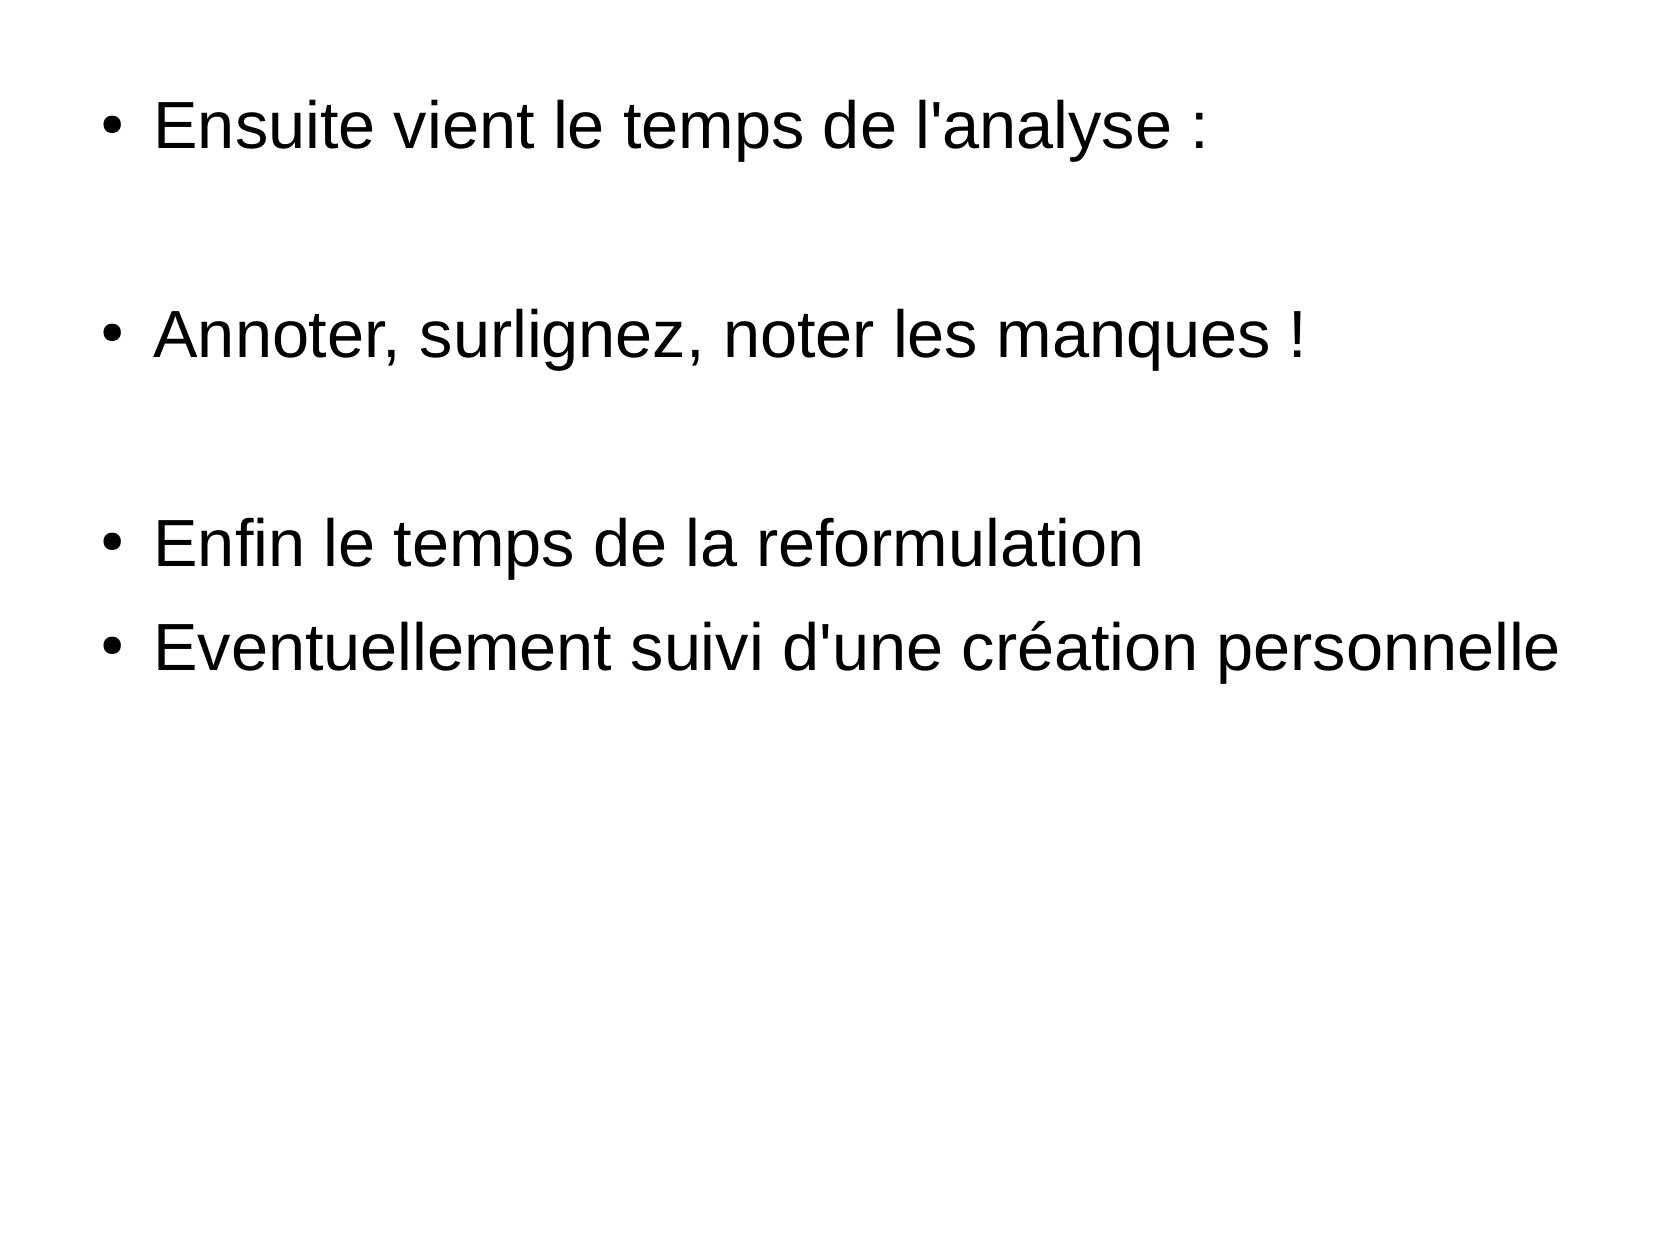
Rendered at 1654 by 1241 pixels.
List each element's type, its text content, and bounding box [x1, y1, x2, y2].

list Ensuite vient le temps de l'analyse : Annoter, surlignez, noter les manques ! Enfin le temps de la reformulation Eventuellement suivi d'une création personnelle [82, 88, 1571, 1182]
